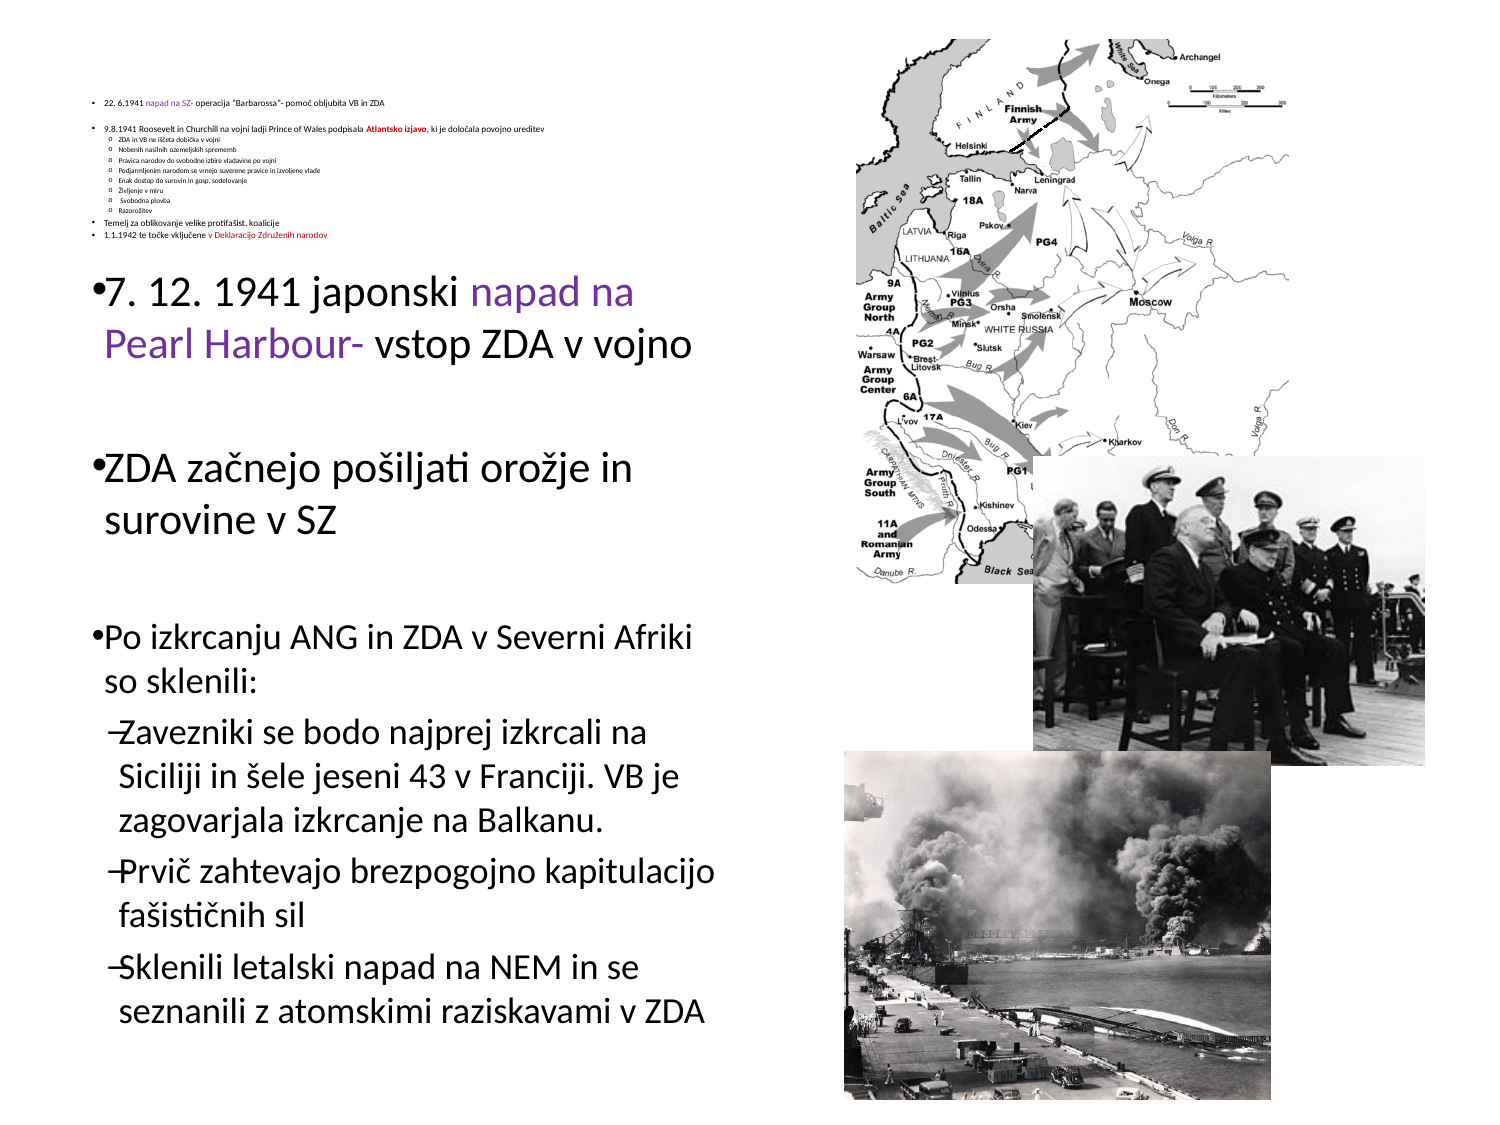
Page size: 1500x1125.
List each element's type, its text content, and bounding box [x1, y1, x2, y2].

picture [844, 39, 1425, 1100]
list 22. 6.1941 napad na SZ- operacija “Barbarossa”- pomoč obljubita VB in ZDA 9.8.1941 Roosevelt in Churchill na vojni ladji Prince of Wales podpisala Atlantsko izjavo, ki je določala povojno ureditev ZDA in VB ne iščeta dobička v vojni Nobenih nasilnih ozemeljskih sprememb Pravica narodov do svobodne izbire vladavine po vojni Podjarmljenim narodom se vrnejo suverene pravice in izvoljene vlade Enak dostop do surovin in gosp. sodelovanje Življenje v miru Svobodna plovba Razorožitev Temelj za oblikovanje velike protifašist. koalicije 1.1.1942 te točke vključene v Deklaracijo Združenih narodov 7. 12. 1941 japonski napad na Pearl Harbour- vstop ZDA v vojno ZDA začnejo pošiljati orožje in surovine v SZ Po izkrcanju ANG in ZDA v Severni Afriki so sklenili: Zavezniki se bodo najprej izkrcali na Siciliji in šele jeseni 43 v Franciji. VB je zagovarjala izkrcanje na Balkanu. Prvič zahtevajo brezpogojno kapitulacijo fašističnih sil Sklenili letalski napad na NEM in se seznanili z atomskimi raziskavami v ZDA [76, 90, 740, 1059]
